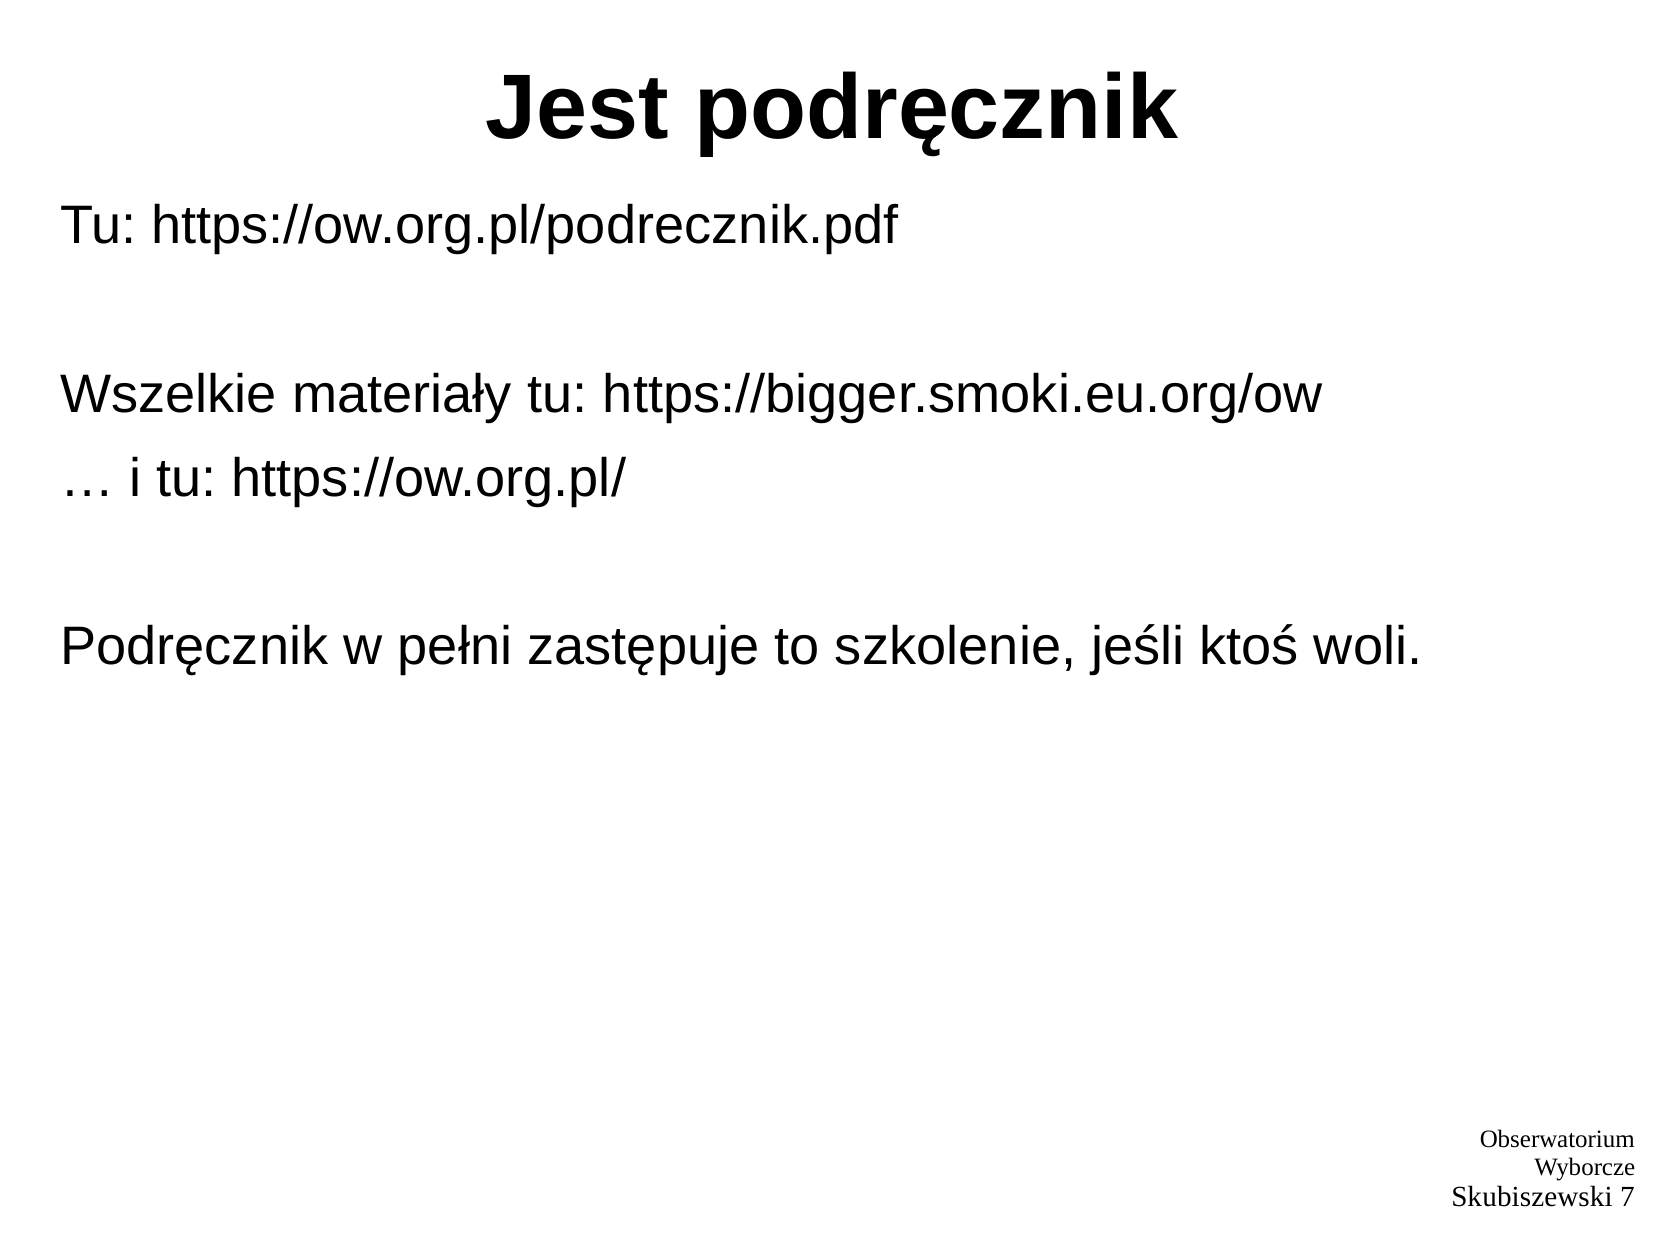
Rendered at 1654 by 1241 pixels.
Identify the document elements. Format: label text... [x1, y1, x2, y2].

title Jest podręcznik [30, 47, 1636, 166]
list Tu: https://ow.org.pl/podrecznik.pdf Wszelkie materiały tu: https://bigger.smoki.eu.org/ow … i tu: https://ow.org.pl/ Podręcznik w pełni zastępuje to szkolenie, jeśli ktoś woli. [60, 195, 1613, 1126]
